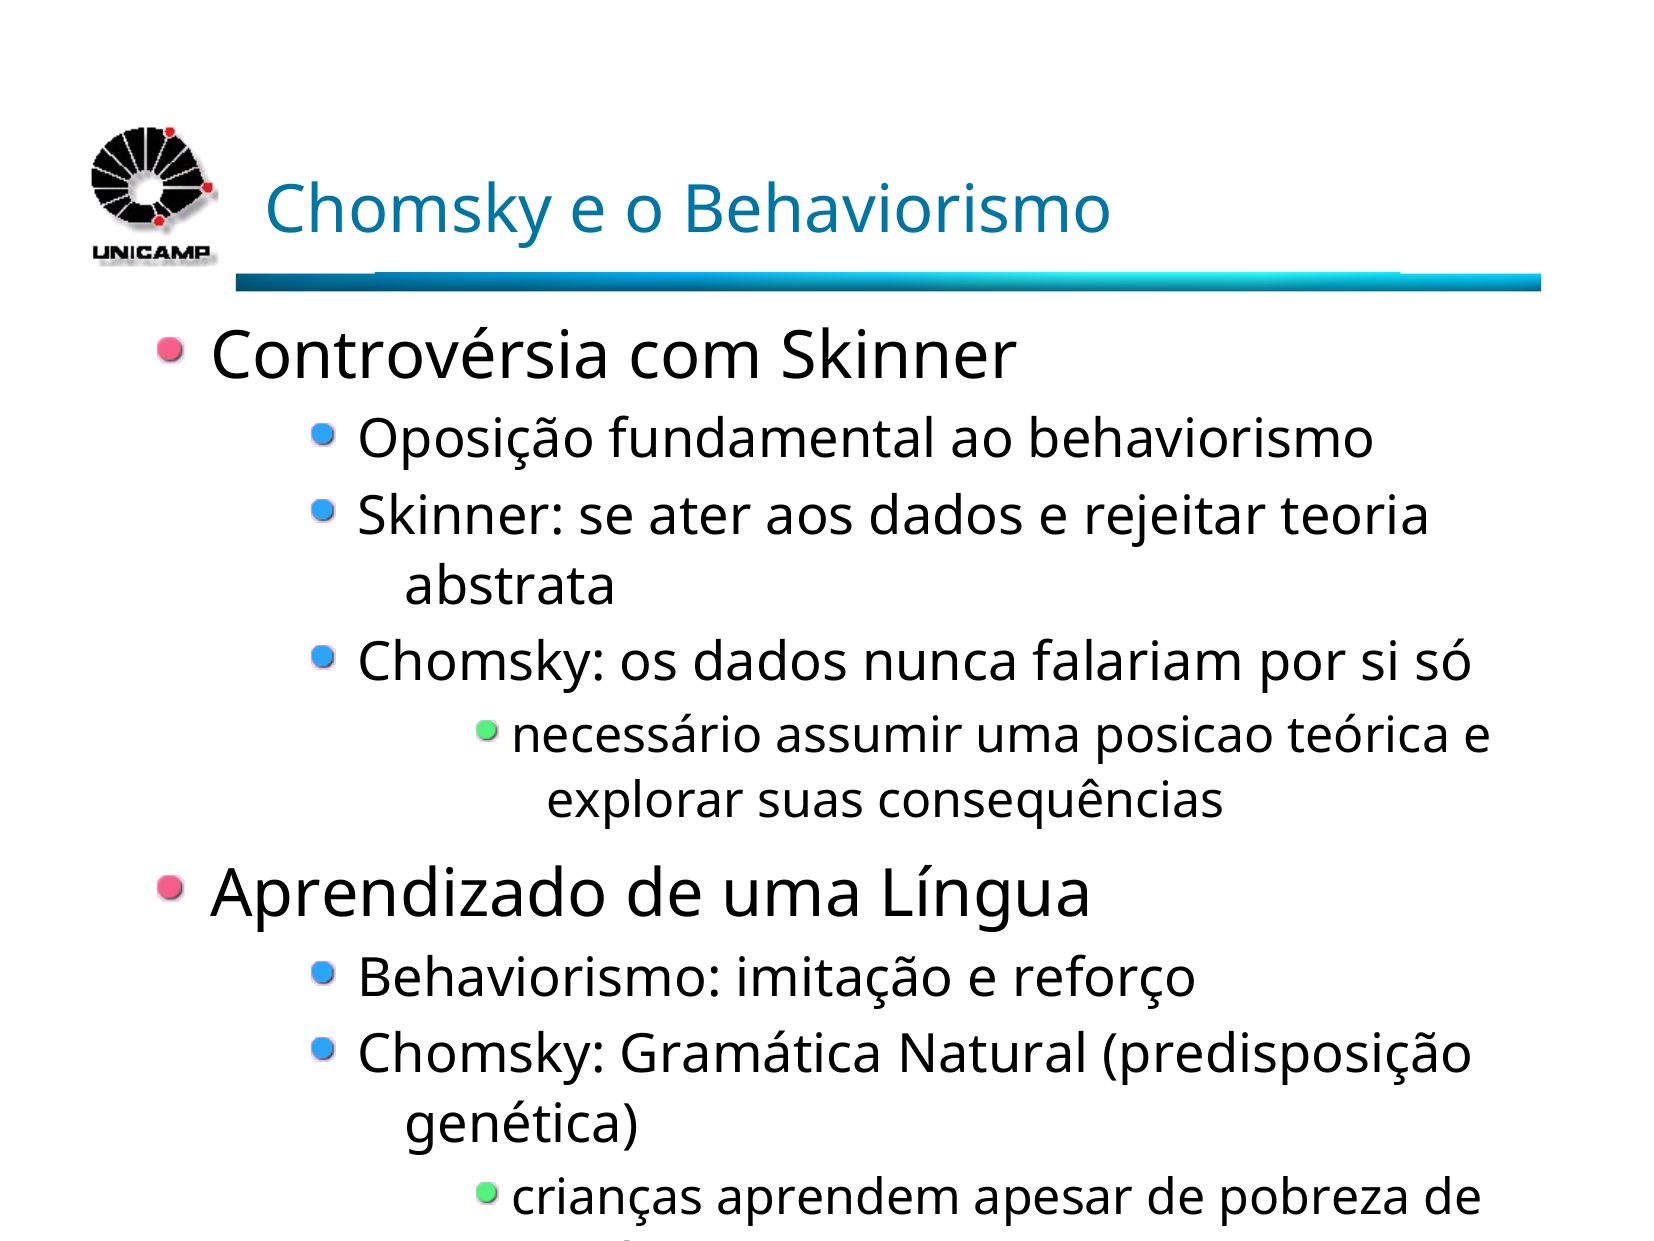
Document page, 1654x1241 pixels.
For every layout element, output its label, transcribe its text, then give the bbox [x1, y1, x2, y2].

list Controvérsia com Skinner Oposição fundamental ao behaviorismo Skinner: se ater aos dados e rejeitar teoria abstrata Chomsky: os dados nunca falariam por si só necessário assumir uma posicao teórica e explorar suas consequências Aprendizado de uma Língua Behaviorismo: imitação e reforço Chomsky: Gramática Natural (predisposição genética) crianças aprendem apesar de pobreza de estímulo universal e inata [121, 309, 1534, 1182]
picture [125, 272, 1654, 295]
title Chomsky e o Behaviorismo [264, 42, 1534, 250]
picture [475, 1182, 500, 1206]
